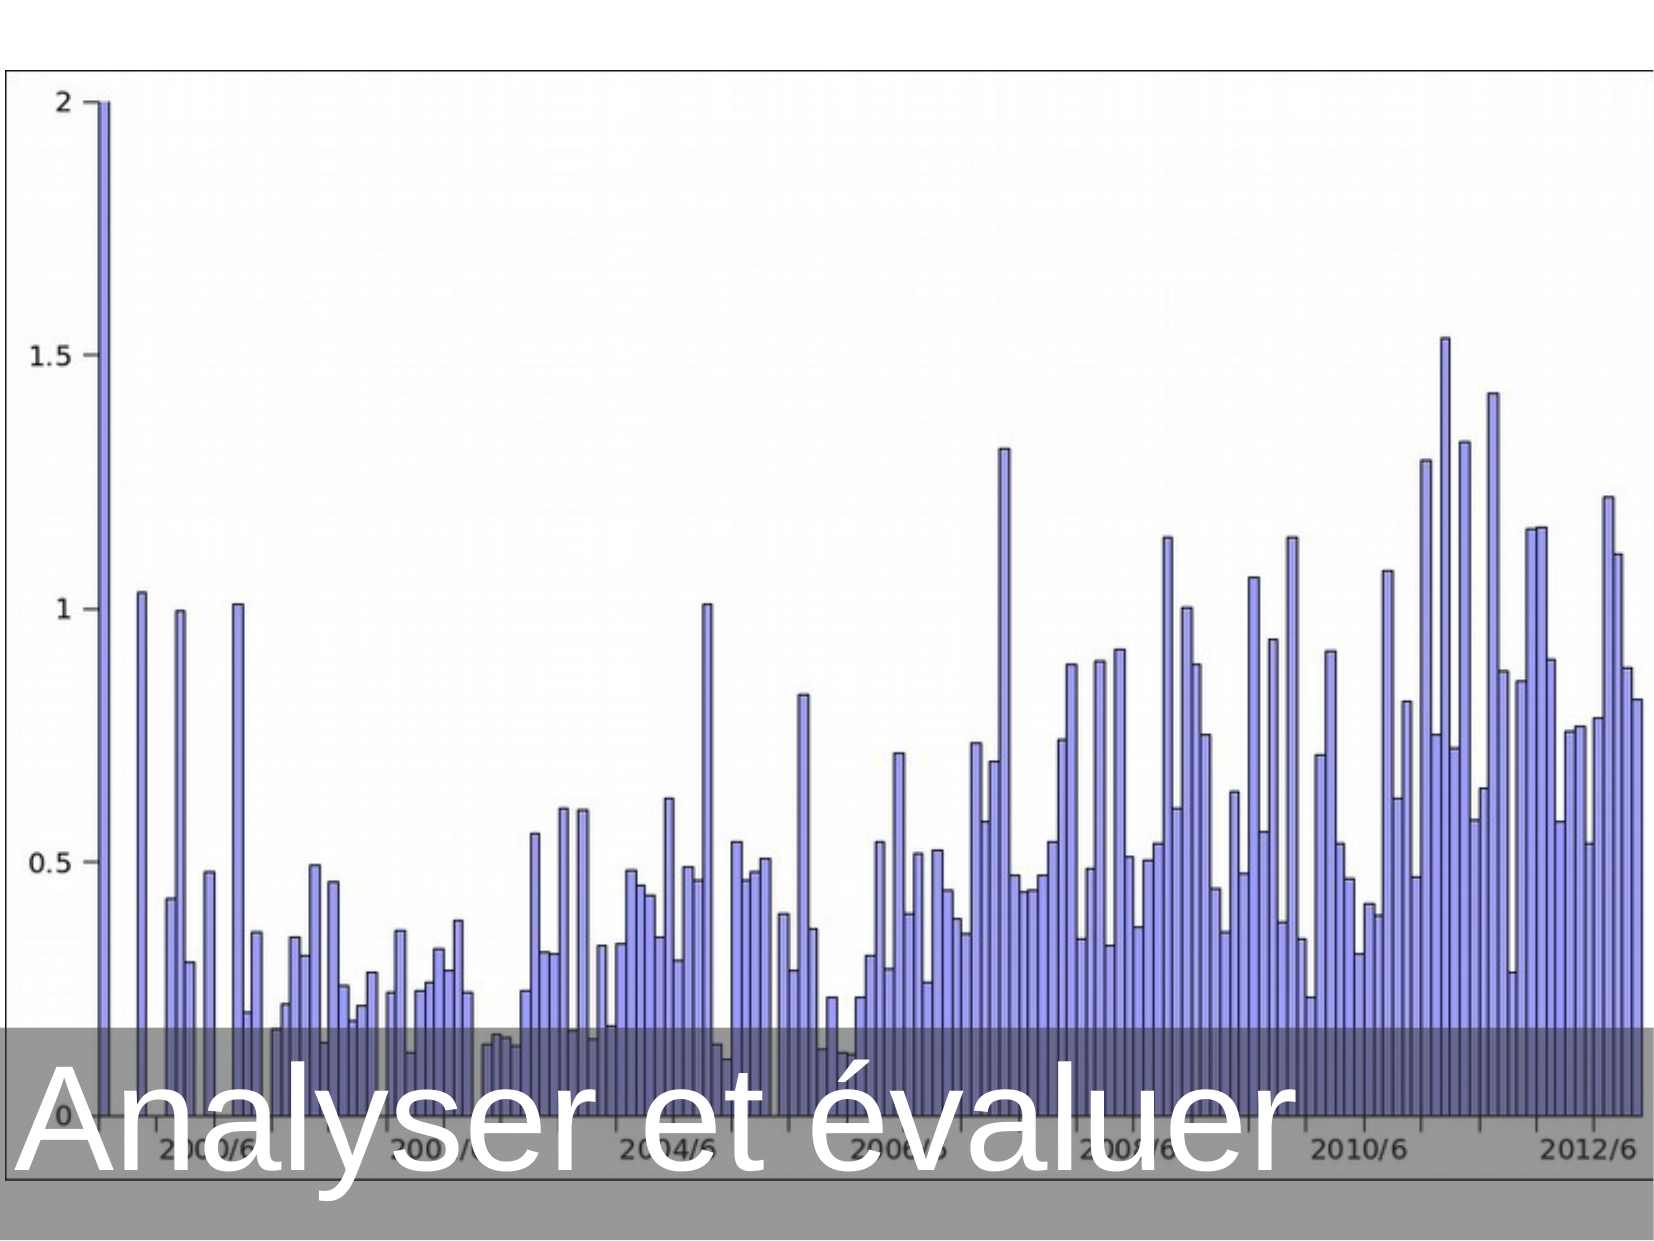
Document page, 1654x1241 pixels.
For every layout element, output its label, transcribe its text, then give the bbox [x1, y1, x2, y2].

picture [5, 70, 1654, 1027]
text_box Analyser et évaluer [0, 1027, 1654, 1241]
